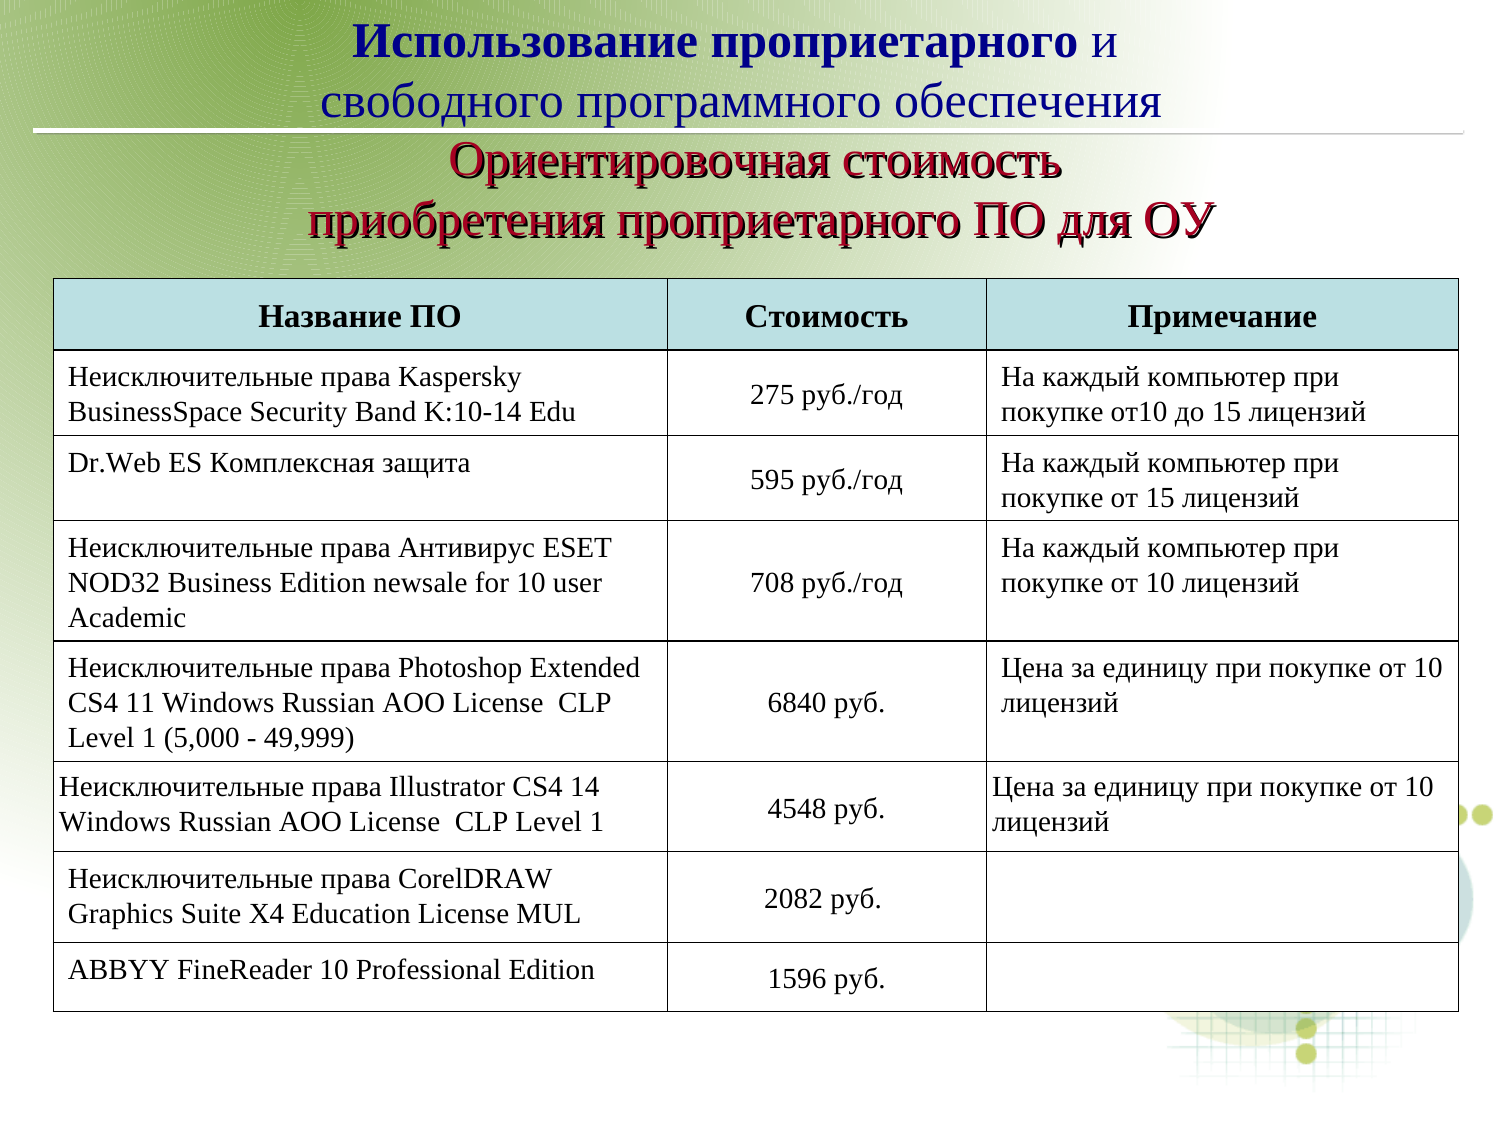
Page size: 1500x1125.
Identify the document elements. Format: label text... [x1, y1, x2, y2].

table_cell 4548 руб. [668, 762, 986, 851]
table_cell 2082 руб. [668, 852, 986, 942]
table_cell Dr.Web ES Комплексная защита [54, 436, 667, 520]
table_cell [987, 943, 1458, 1011]
table_header Название ПО [54, 279, 667, 349]
table_header Стоимость [668, 279, 986, 349]
table_cell Цена за единицу при покупке от 10 лицензий [987, 642, 1458, 761]
text_box Использование проприетарного и свободного программного обеспечения [0, 0, 1483, 136]
table_cell Неисключительные права Photoshop Extended CS4 11 Windows Russian AOO License CLP Level 1 (5,000 - 49,999) [54, 642, 667, 761]
table_cell Неисключительные права CorelDRAW Graphics Suite X4 Education License MUL [54, 852, 667, 942]
table_cell На каждый компьютер при покупке от 10 лицензий [987, 521, 1458, 640]
text_box Ориентировочная стоимость приобретения проприетарного ПО для ОУ [114, 118, 1408, 254]
table_cell Неисключительные права Illustrator CS4 14 Windows Russian AOO License CLP Level 1 [54, 762, 667, 851]
table_cell Цена за единицу при покупке от 10 лицензий [987, 762, 1458, 851]
table_cell 708 руб./год [668, 521, 986, 640]
table_cell 1596 руб. [668, 943, 986, 1011]
table_header Примечание [987, 279, 1458, 349]
table_cell На каждый компьютер при покупке от 15 лицензий [987, 436, 1458, 520]
table_cell 595 руб./год [668, 436, 986, 520]
table_cell Неисключительные права Антивирус ESET NOD32 Business Edition newsale for 10 user Academic [54, 521, 667, 640]
table_cell [987, 852, 1458, 942]
picture [1110, 718, 1500, 1098]
table_cell 6840 руб. [668, 642, 986, 761]
table_cell ABBYY FineReader 10 Professional Edition [54, 943, 667, 1011]
table_cell На каждый компьютер при покупке от10 до 15 лицензий [987, 351, 1458, 435]
table_cell 275 руб./год [668, 351, 986, 435]
table_cell Неисключительные права Kaspersky BusinessSpace Security Band K:10-14 Edu [54, 351, 667, 435]
